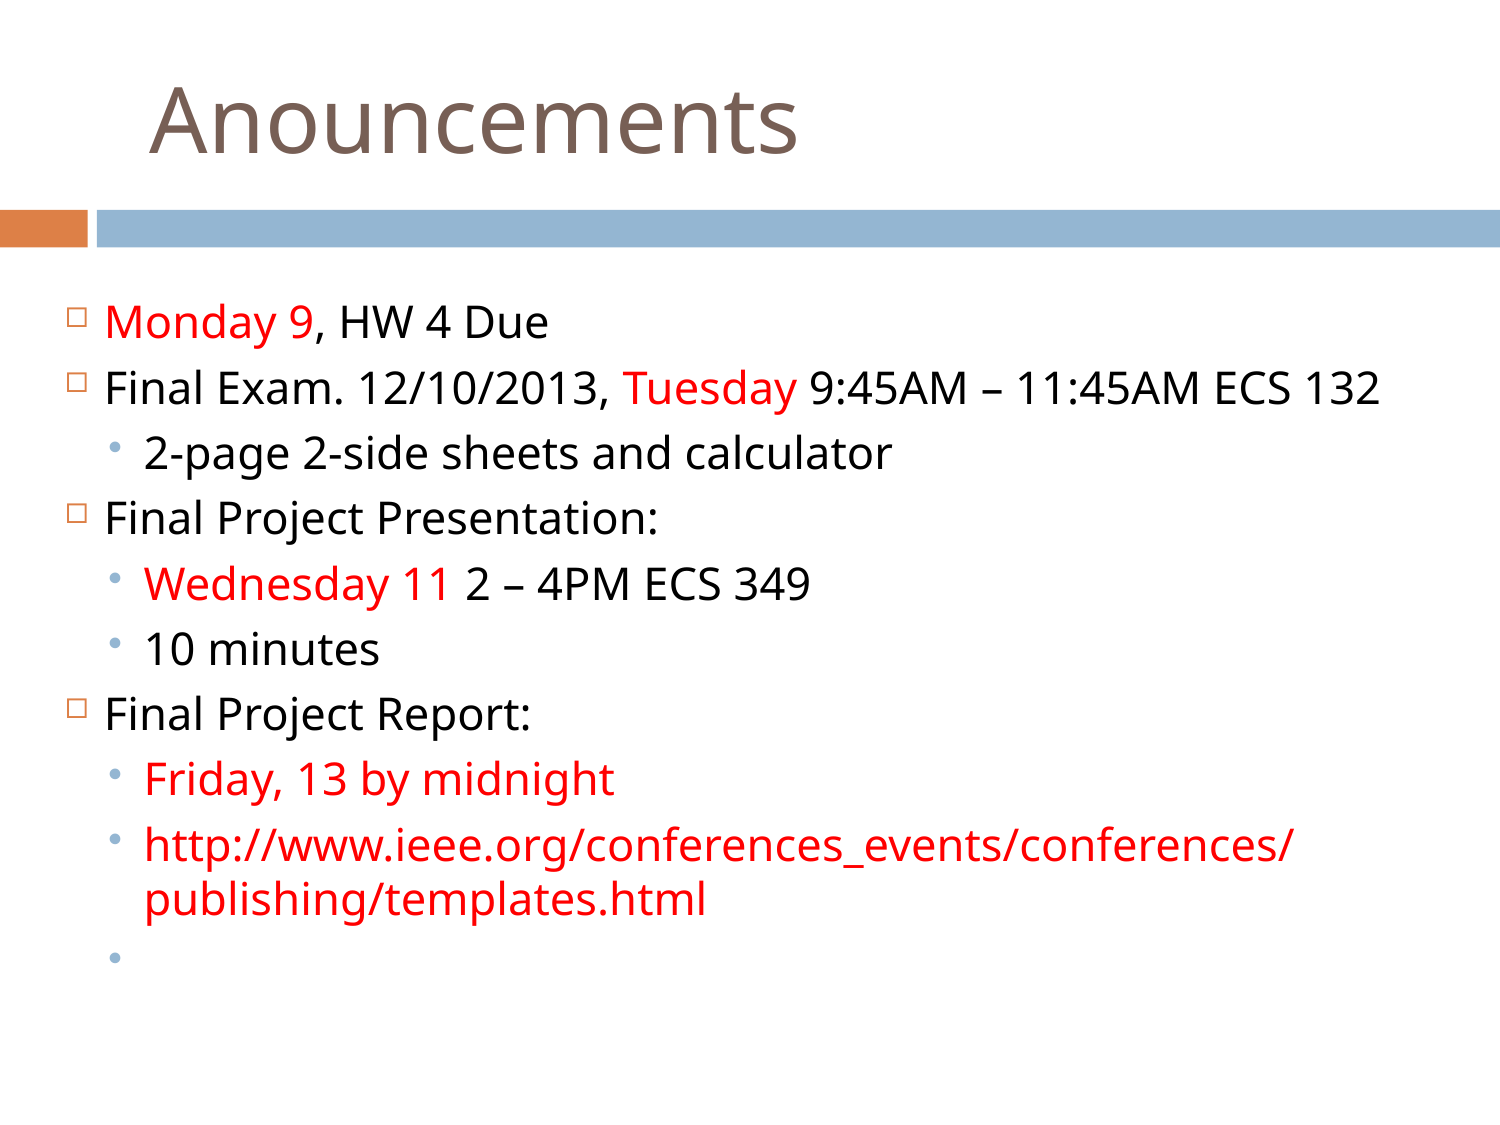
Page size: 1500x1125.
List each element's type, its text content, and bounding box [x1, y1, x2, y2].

text_box Anouncements [135, 54, 1247, 180]
text_box Monday 9, HW 4 Due Final Exam. 12/10/2013, Tuesday 9:45AM – 11:45AM ECS 132 2-page 2-side sheets and calculator Final Project Presentation: Wednesday 11 2 – 4PM ECS 349 10 minutes Final Project Report: Friday, 13 by midnight http://www.ieee.org/conferences_events/conferences/publishing/templates.html [50, 285, 1486, 1006]
